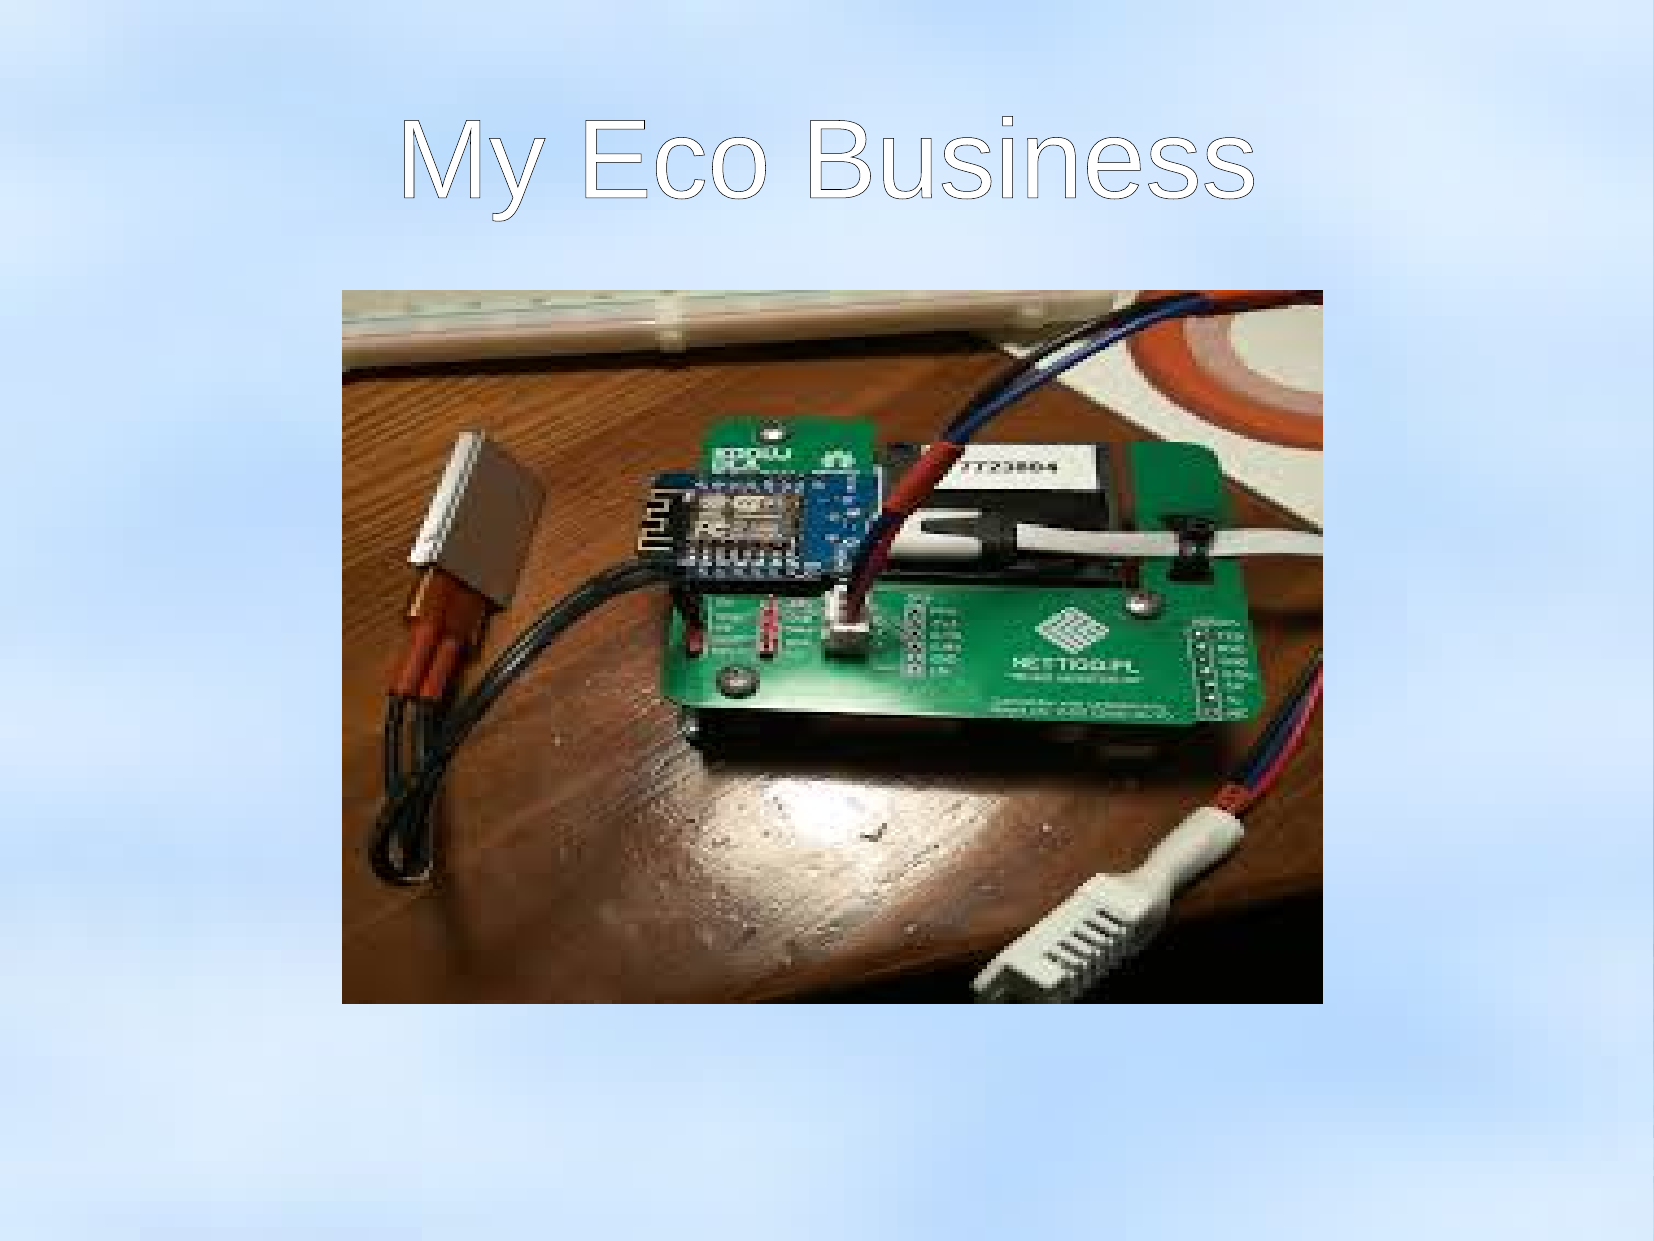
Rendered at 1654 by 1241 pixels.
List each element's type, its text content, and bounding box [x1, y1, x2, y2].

picture [0, 0, 1654, 1241]
title My Eco Business [82, 49, 1571, 257]
